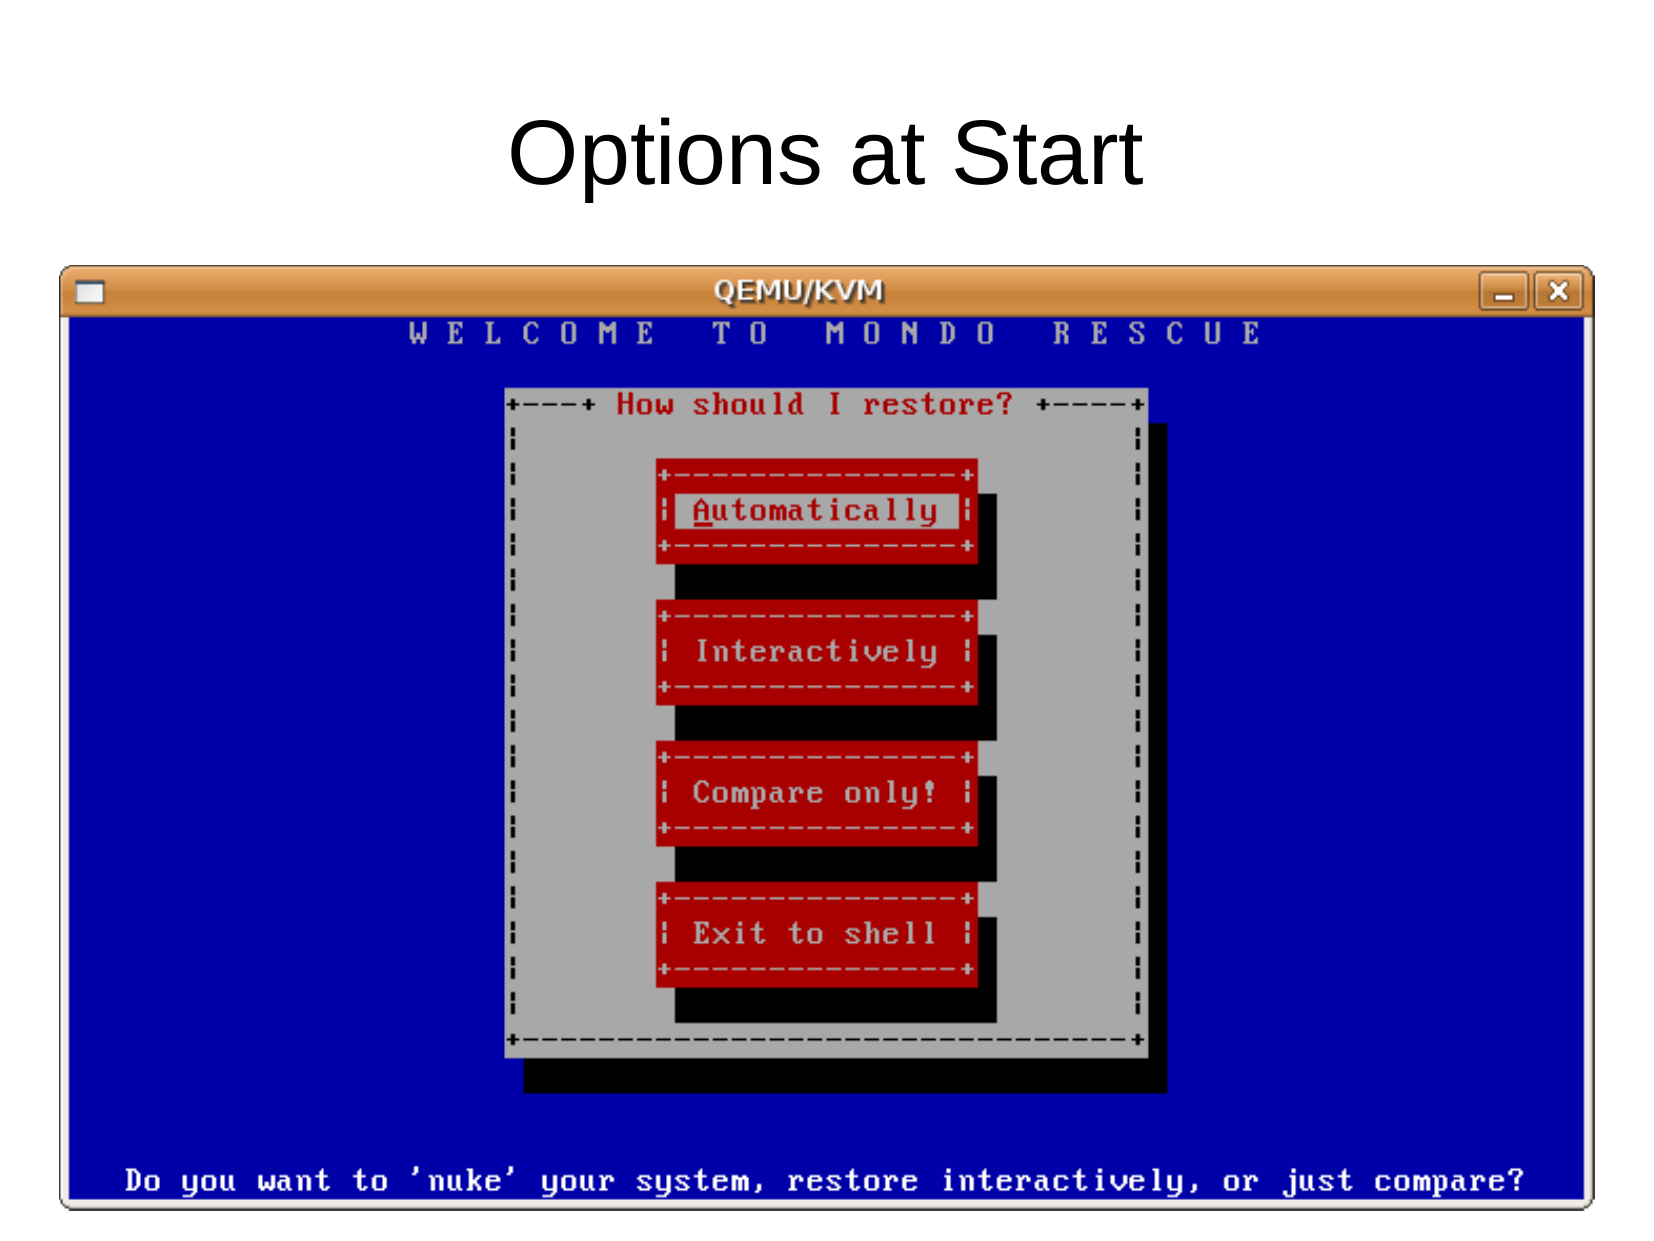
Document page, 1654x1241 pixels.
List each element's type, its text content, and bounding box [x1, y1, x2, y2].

picture [59, 265, 1595, 1211]
title Options at Start [82, 56, 1571, 250]
